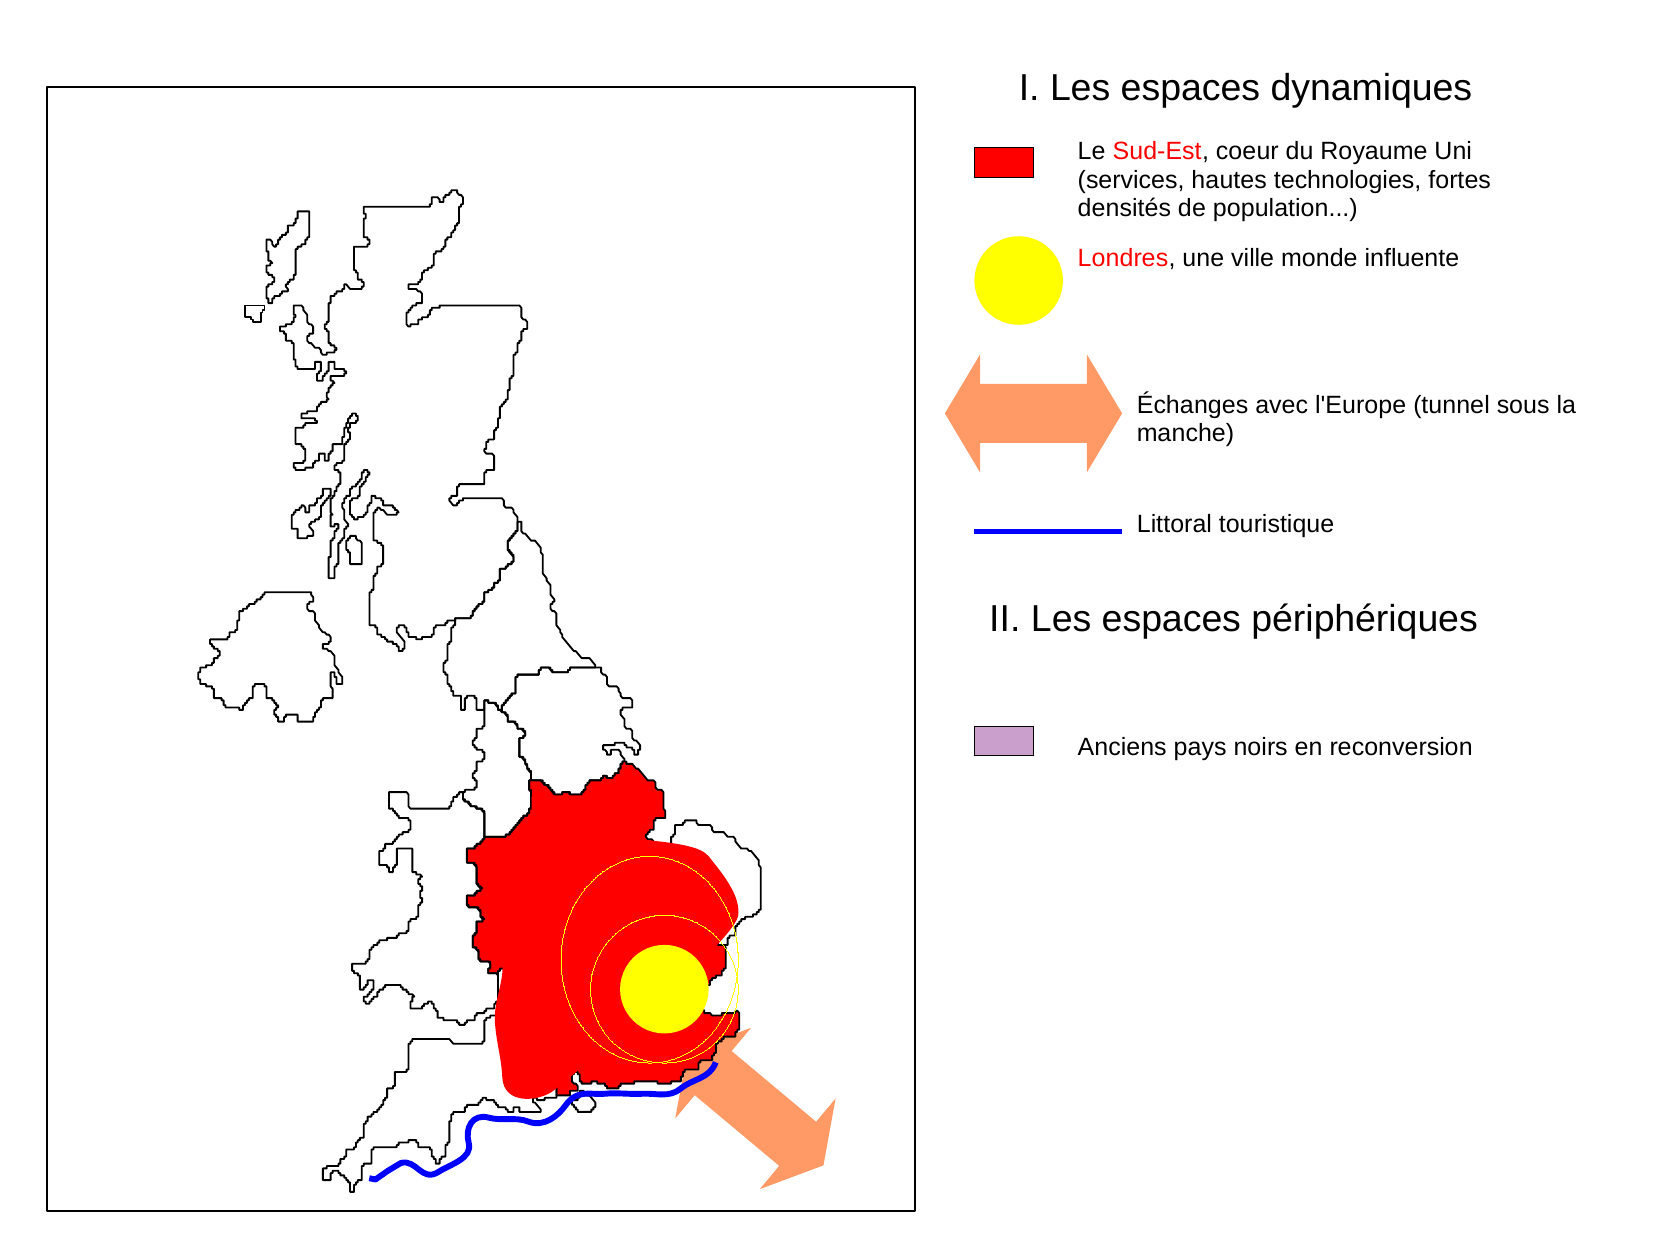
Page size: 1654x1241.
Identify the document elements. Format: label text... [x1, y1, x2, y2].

text_box [974, 236, 1063, 325]
text_box Londres, une ville monde influente [1062, 236, 1595, 280]
text_box [466, 761, 836, 1190]
text_box Le Sud-Est, coeur du Royaume Uni (services, hautes technologies, fortes densités de population...) [1062, 129, 1595, 229]
text_box [944, 354, 1122, 473]
text_box Échanges avec l'Europe (tunnel sous la manche) [1122, 383, 1654, 455]
text_box II. Les espaces périphériques [974, 590, 1506, 648]
text_box [974, 147, 1034, 178]
text_box Littoral touristique [1122, 501, 1654, 545]
text_box Anciens pays noirs en reconversion [1062, 724, 1595, 768]
text_box [974, 726, 1034, 756]
text_box I. Les espaces dynamiques [1003, 59, 1595, 116]
